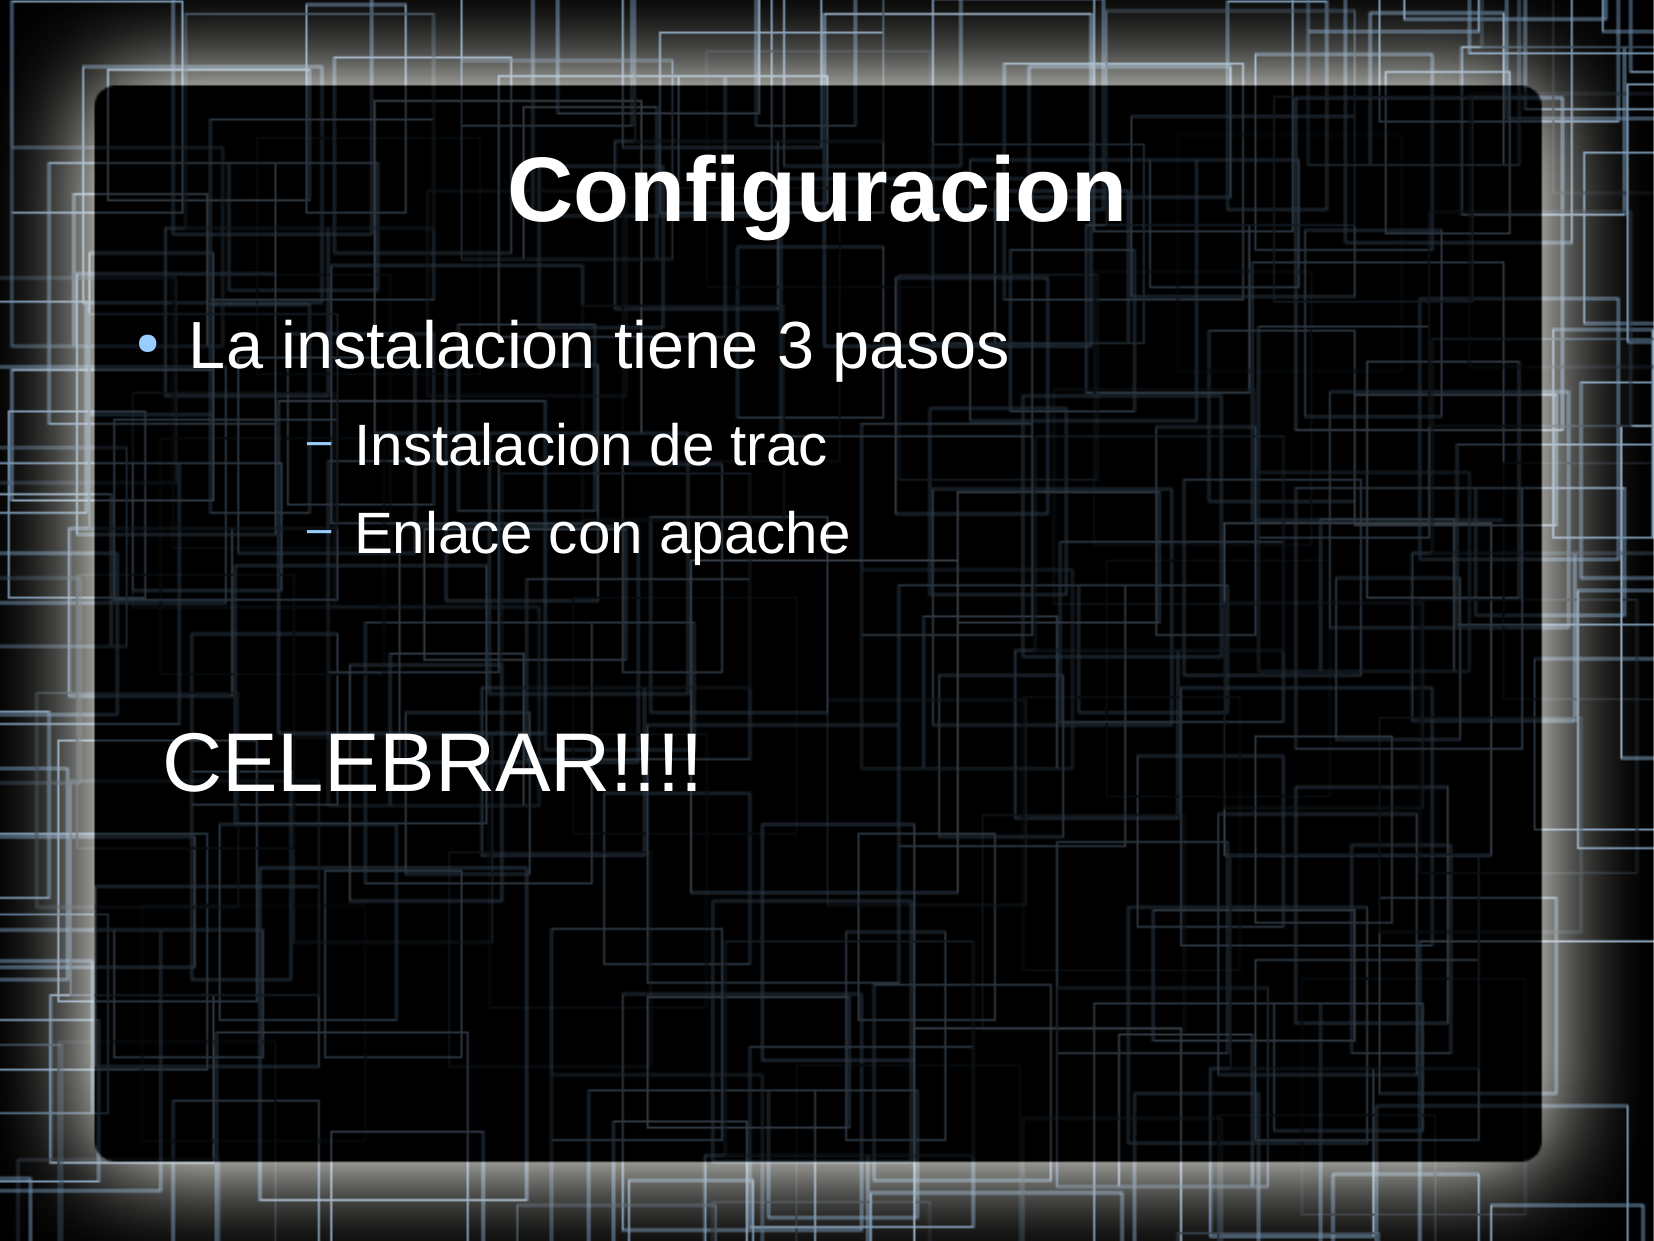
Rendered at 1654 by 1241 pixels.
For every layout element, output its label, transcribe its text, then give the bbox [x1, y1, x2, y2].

list La instalacion tiene 3 pasos Instalacion de trac Enlace con apache [118, 307, 1512, 978]
title Configuracion [106, 104, 1530, 277]
picture [0, 0, 1654, 1241]
text_box CELEBRAR!!!! [147, 708, 1447, 817]
